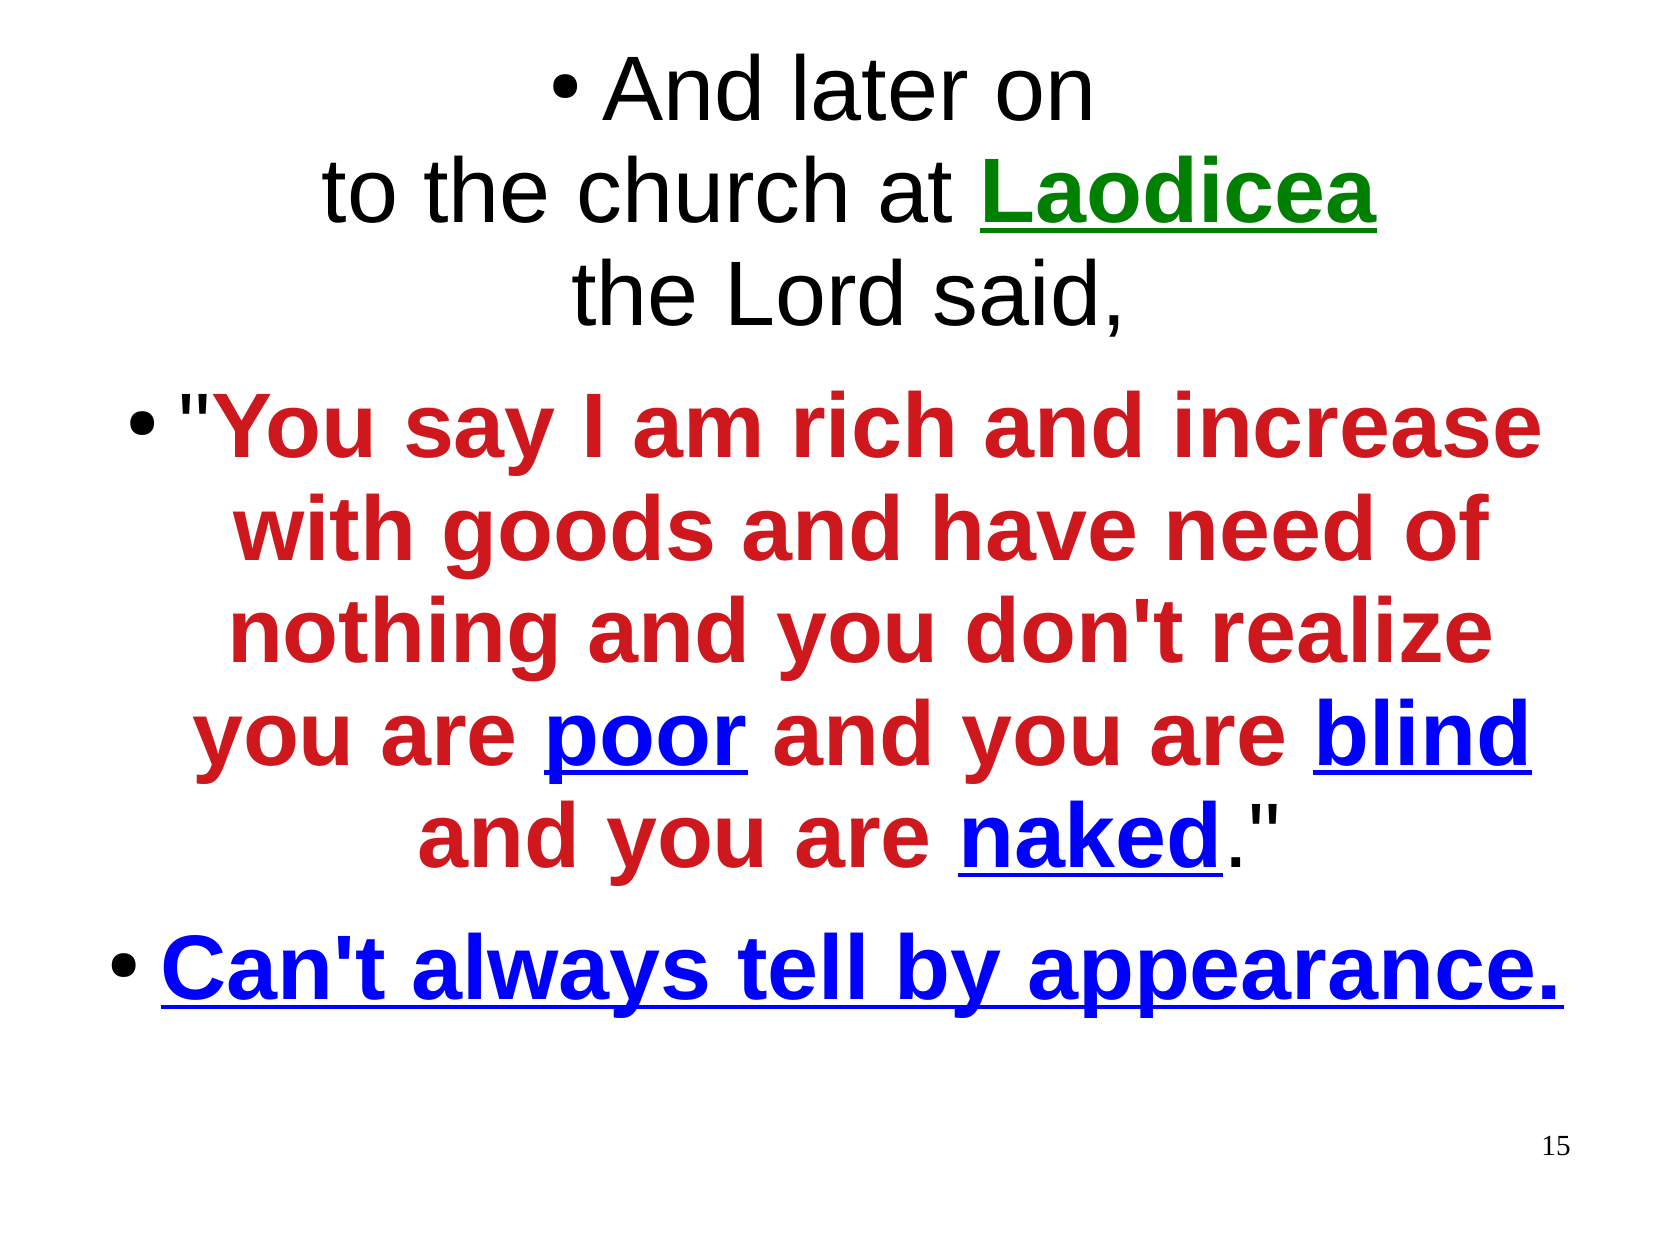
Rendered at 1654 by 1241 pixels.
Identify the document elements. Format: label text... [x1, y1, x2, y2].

list And later on to the church at Laodicea the Lord said, "You say I am rich and increase with goods and have need of nothing and you don't realize you are poor and you are blind and you are naked." Can't always tell by appearance. [82, 37, 1571, 1163]
